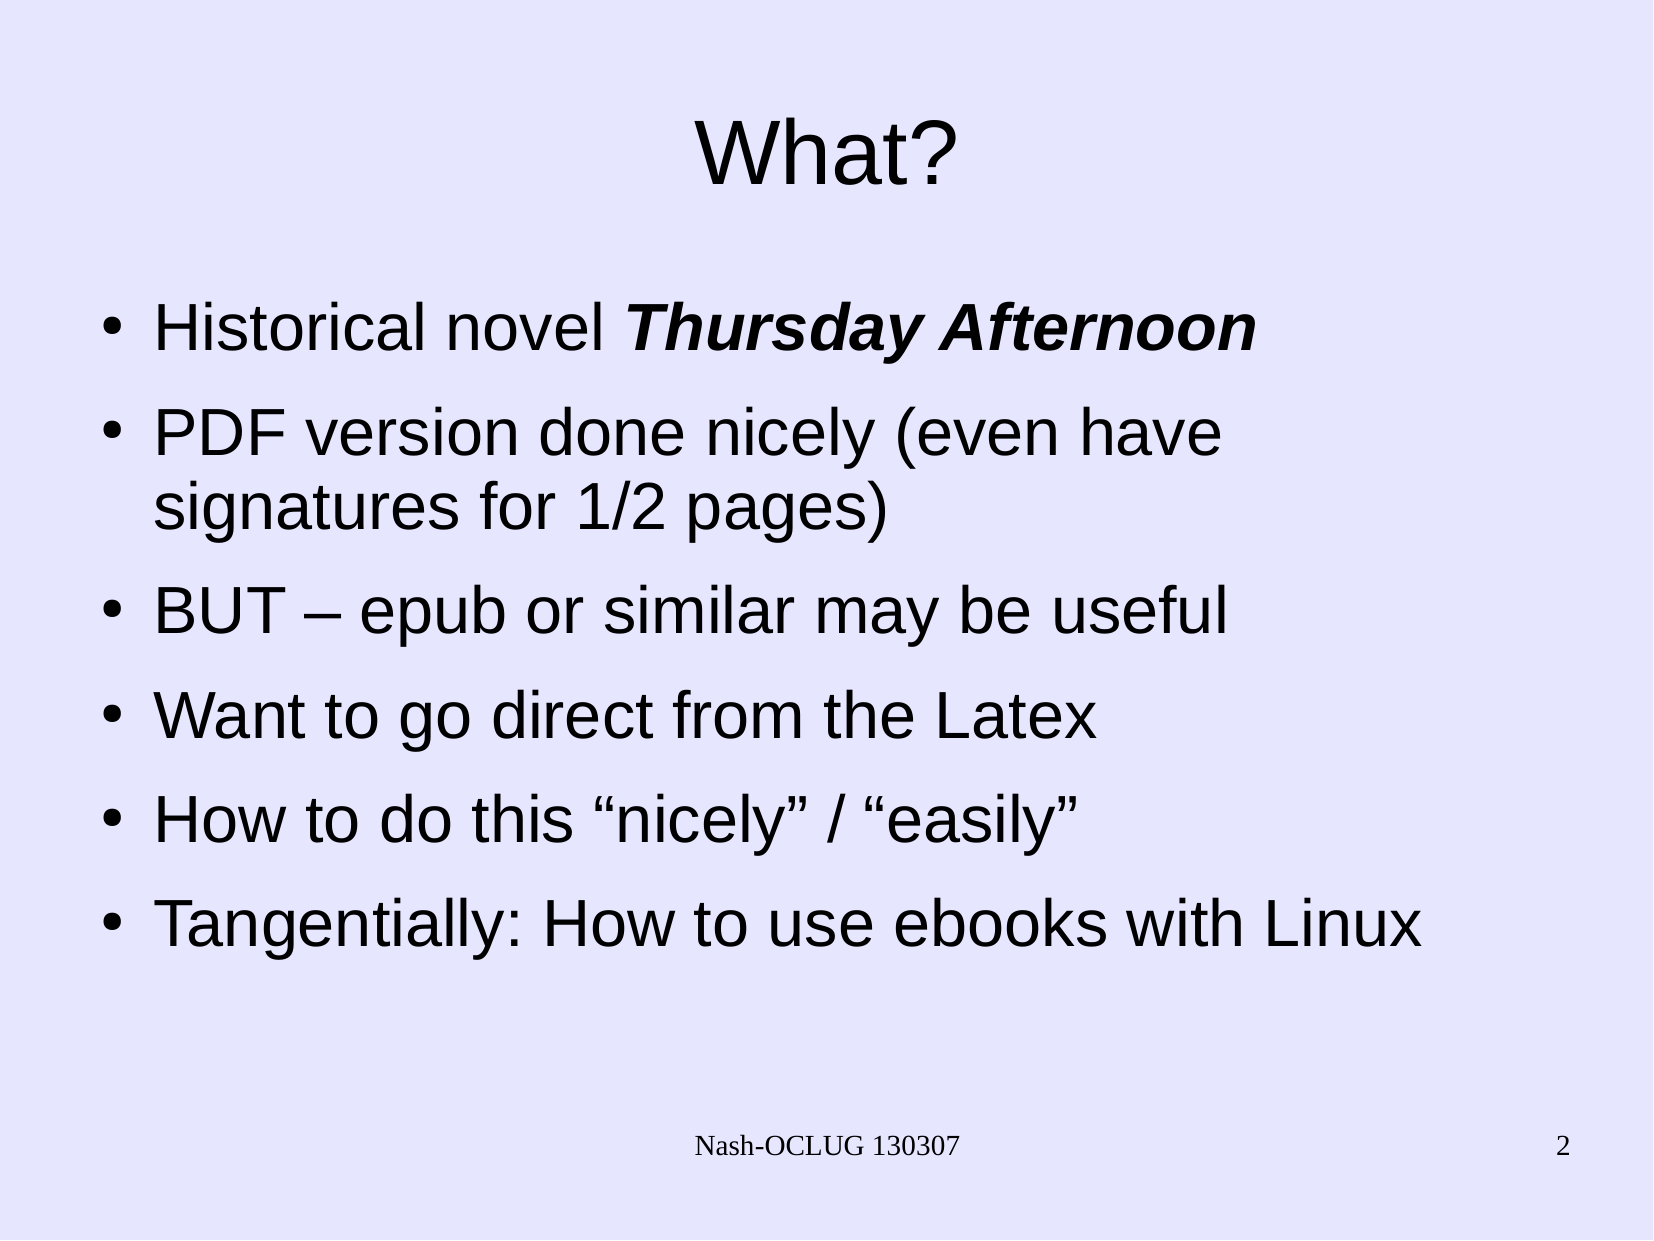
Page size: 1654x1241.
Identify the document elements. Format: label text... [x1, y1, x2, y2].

title What? [82, 49, 1571, 257]
list Historical novel Thursday Afternoon PDF version done nicely (even have signatures for 1/2 pages) BUT – epub or similar may be useful Want to go direct from the Latex How to do this “nicely” / “easily” Tangentially: How to use ebooks with Linux [82, 290, 1538, 1010]
